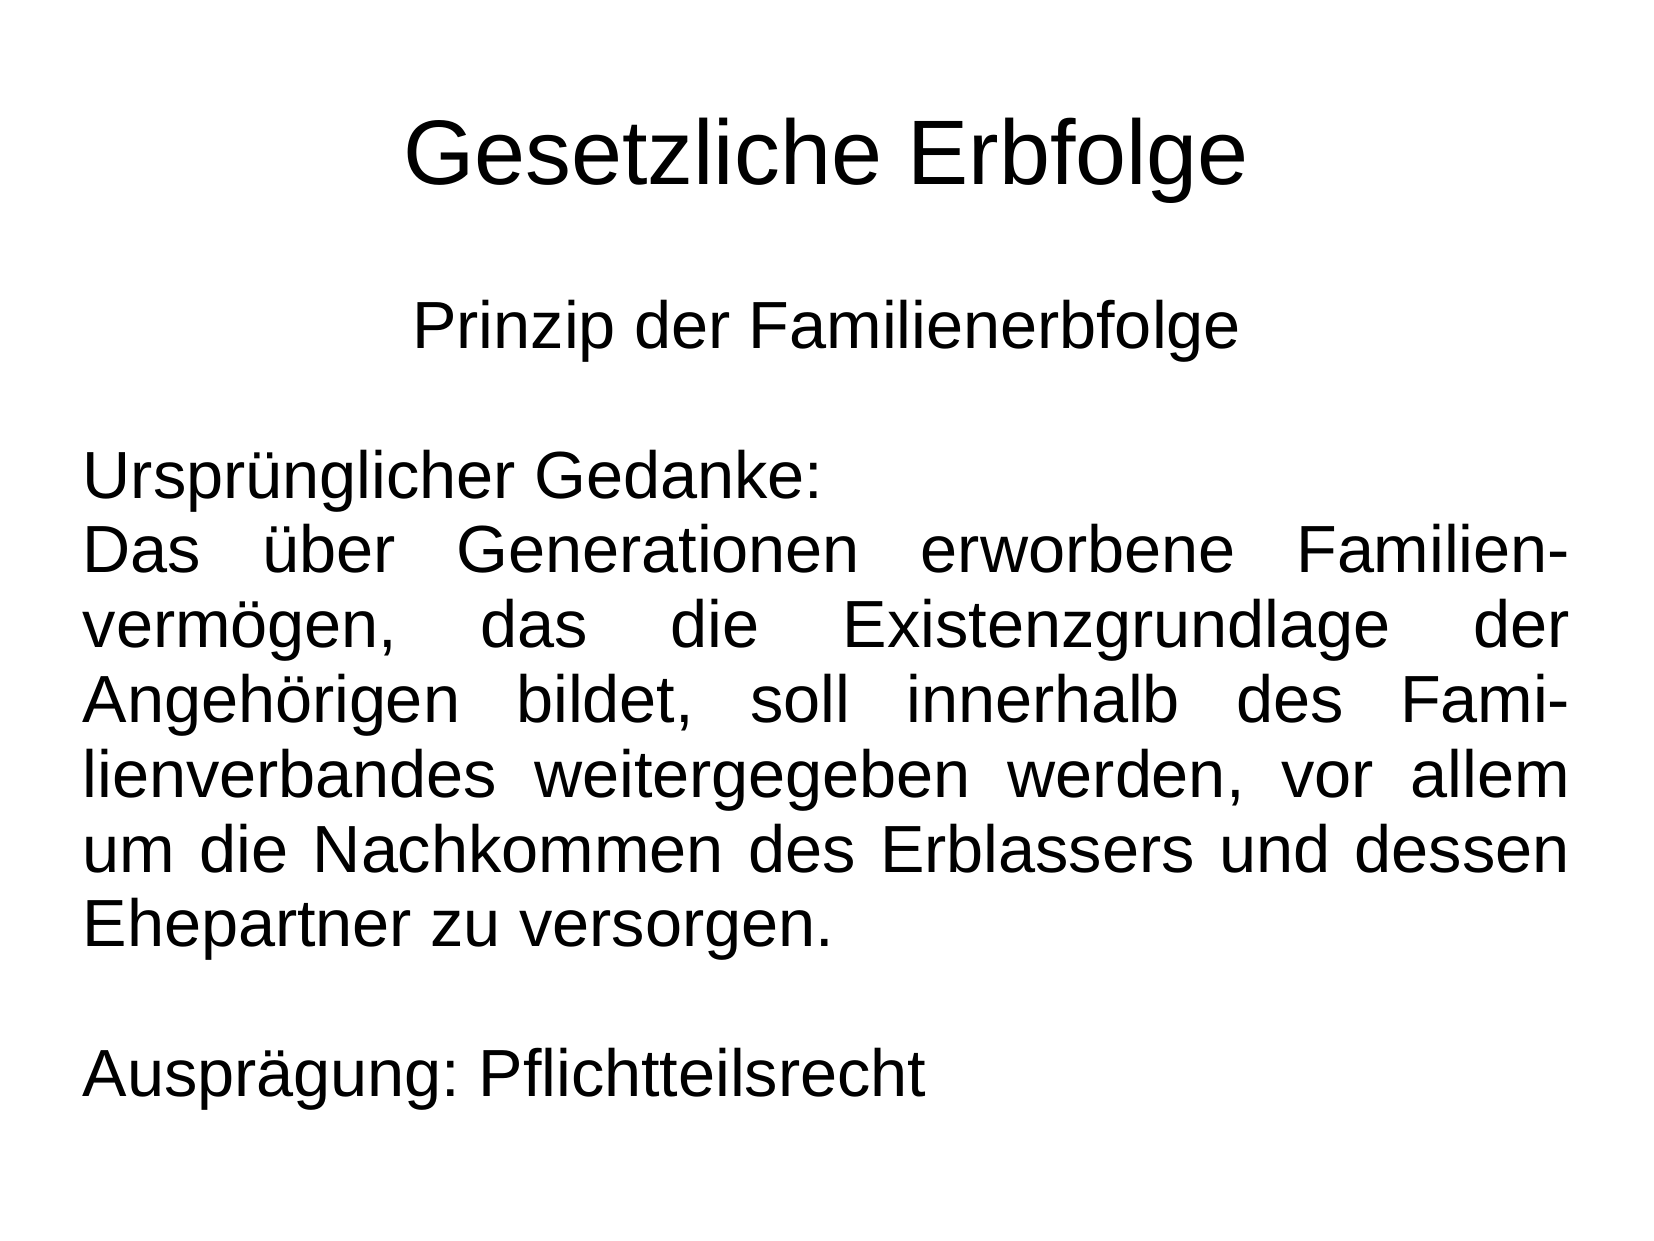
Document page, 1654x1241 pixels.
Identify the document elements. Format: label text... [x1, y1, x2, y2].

subtitle Prinzip der Familienerbfolge Ursprünglicher Gedanke: Das über Generationen erworbene Familien-vermögen, das die Existenzgrundlage der Angehörigen bildet, soll innerhalb des Fami-lienverbandes weitergegeben werden, vor allem um die Nachkommen des Erblassers und dessen Ehepartner zu versorgen. Ausprägung: Pflichtteilsrecht [82, 288, 1571, 1111]
title Gesetzliche Erbfolge [82, 49, 1571, 257]
